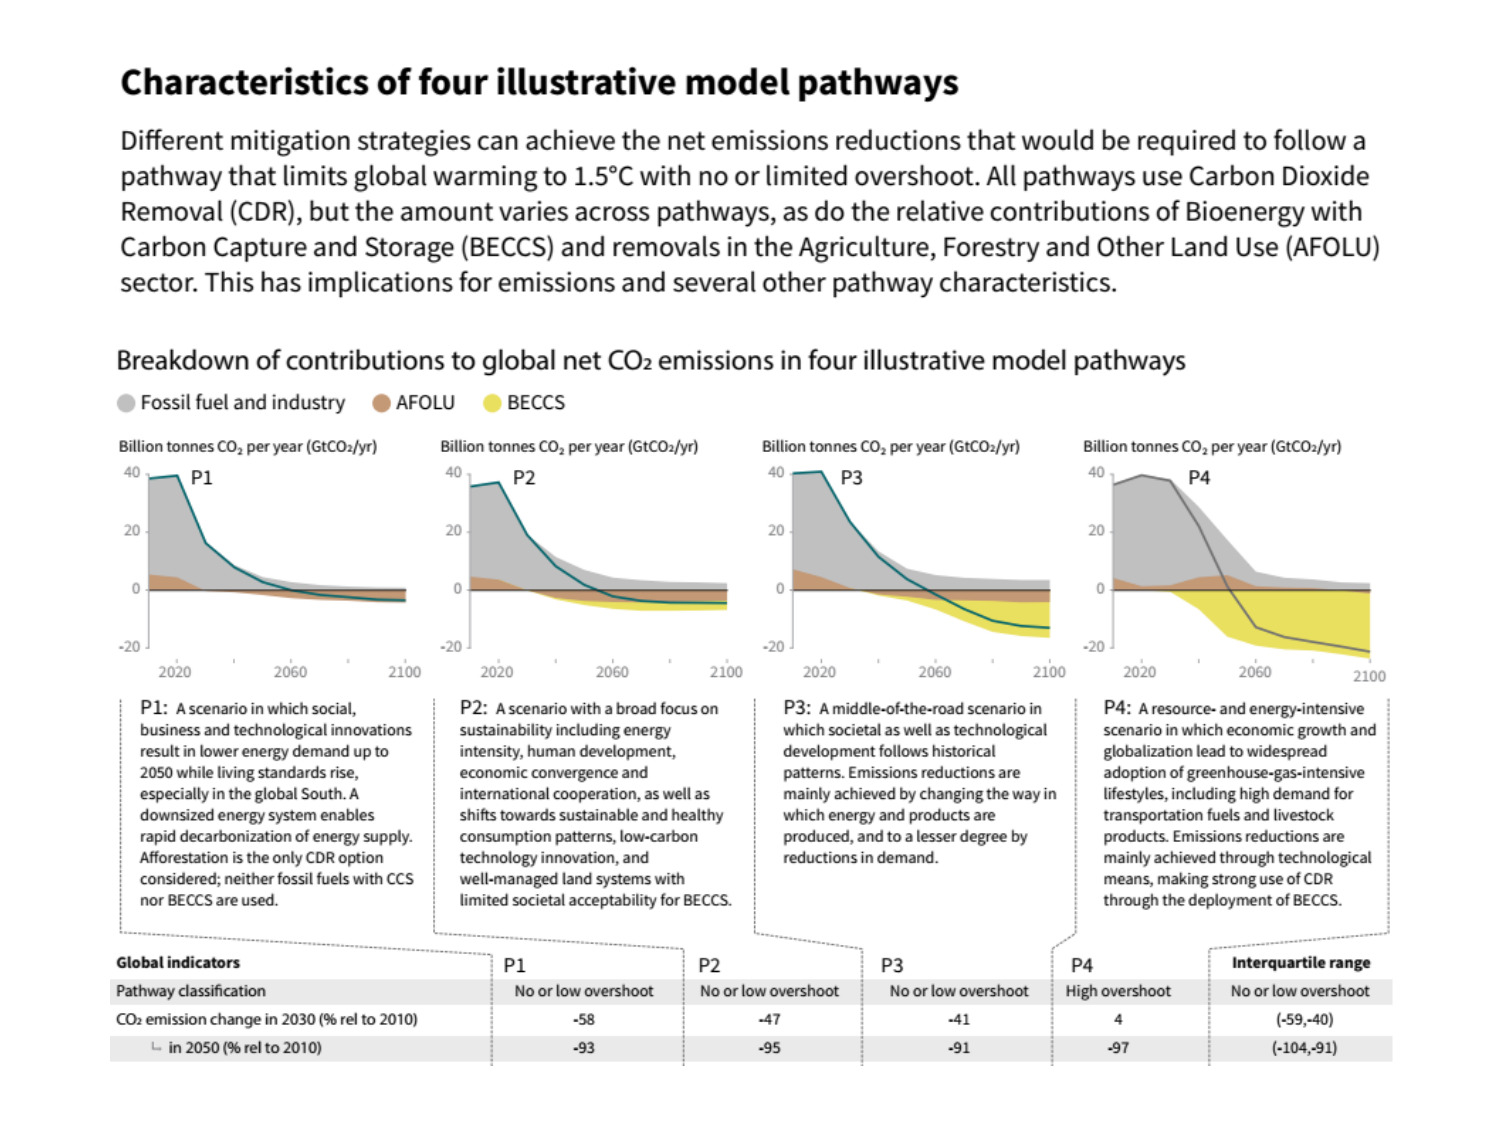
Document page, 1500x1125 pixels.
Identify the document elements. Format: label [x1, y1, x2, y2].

picture [110, 62, 1397, 1066]
